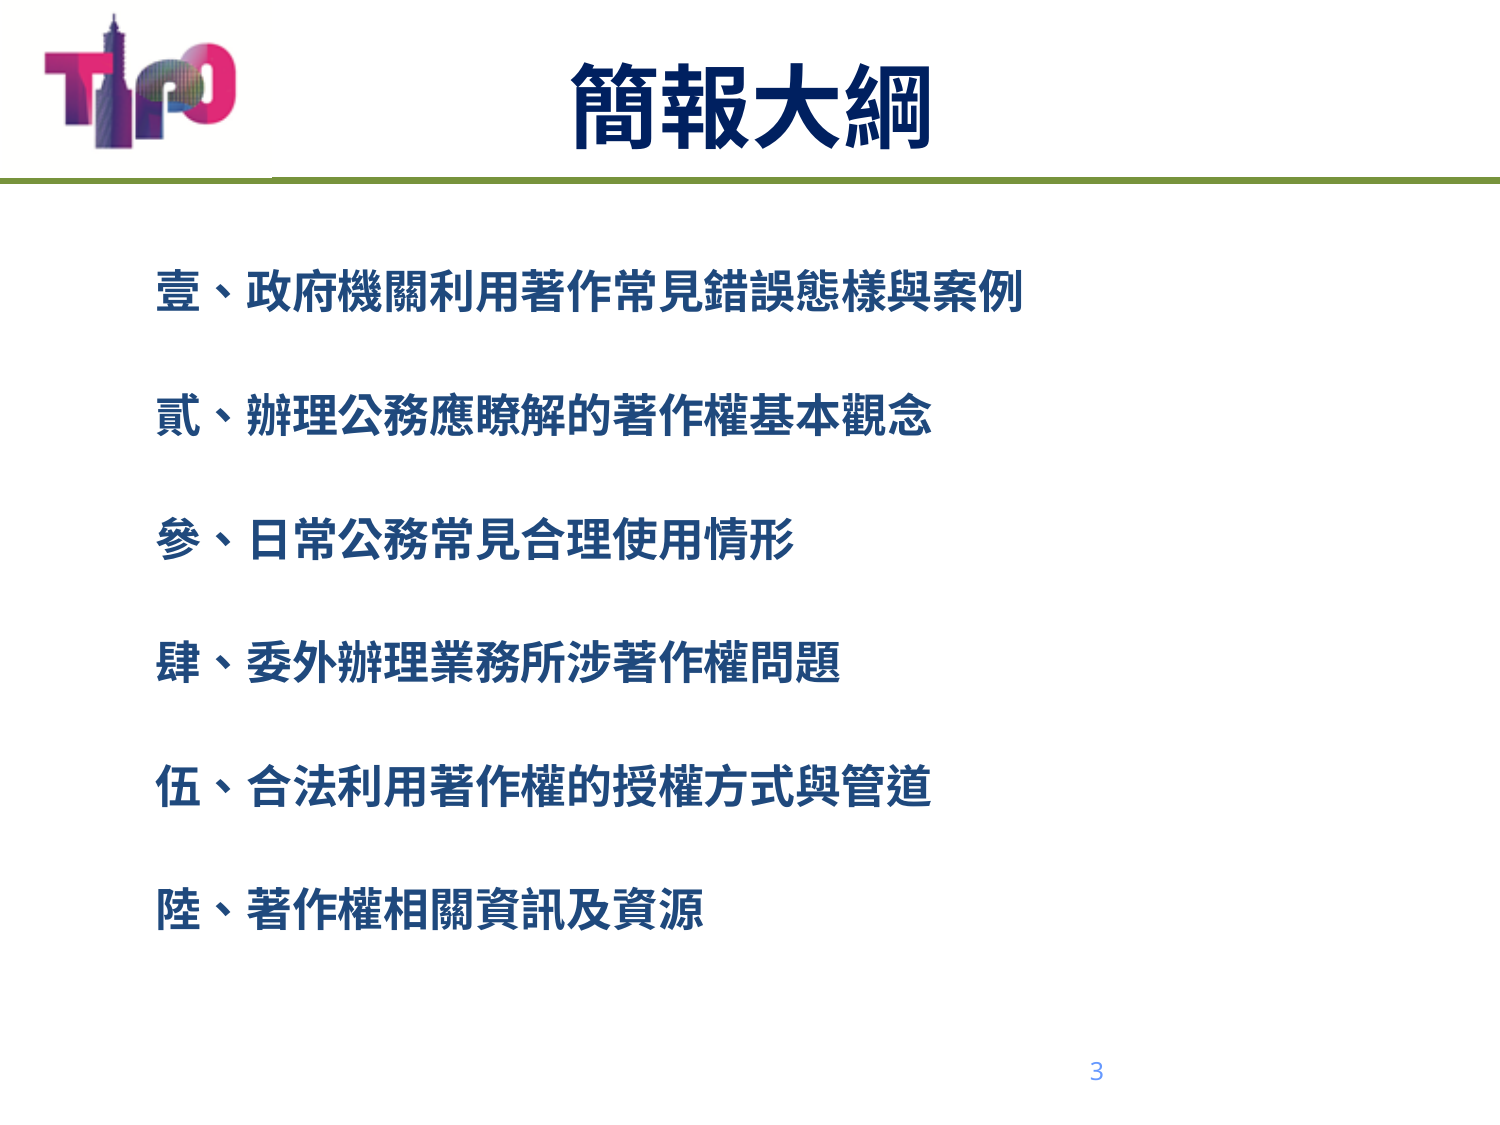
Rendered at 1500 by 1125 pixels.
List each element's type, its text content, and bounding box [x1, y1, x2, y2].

text_box 參、日常公務常見合理使用情形 [135, 484, 1412, 598]
text_box 伍、合法利用著作權的授權方式與管道 [135, 731, 1412, 846]
text_box 貳、辦理公務應瞭解的著作權基本觀念 [135, 360, 1412, 475]
text_box 3 [1074, 1042, 1426, 1103]
title 簡報大綱 [76, 42, 1427, 188]
text_box 壹、政府機關利用著作常見錯誤態樣與案例 [135, 237, 1412, 351]
text_box 陸、著作權相關資訊及資源 [135, 855, 1412, 969]
text_box 肆、委外辦理業務所涉著作權問題 [135, 608, 1412, 722]
